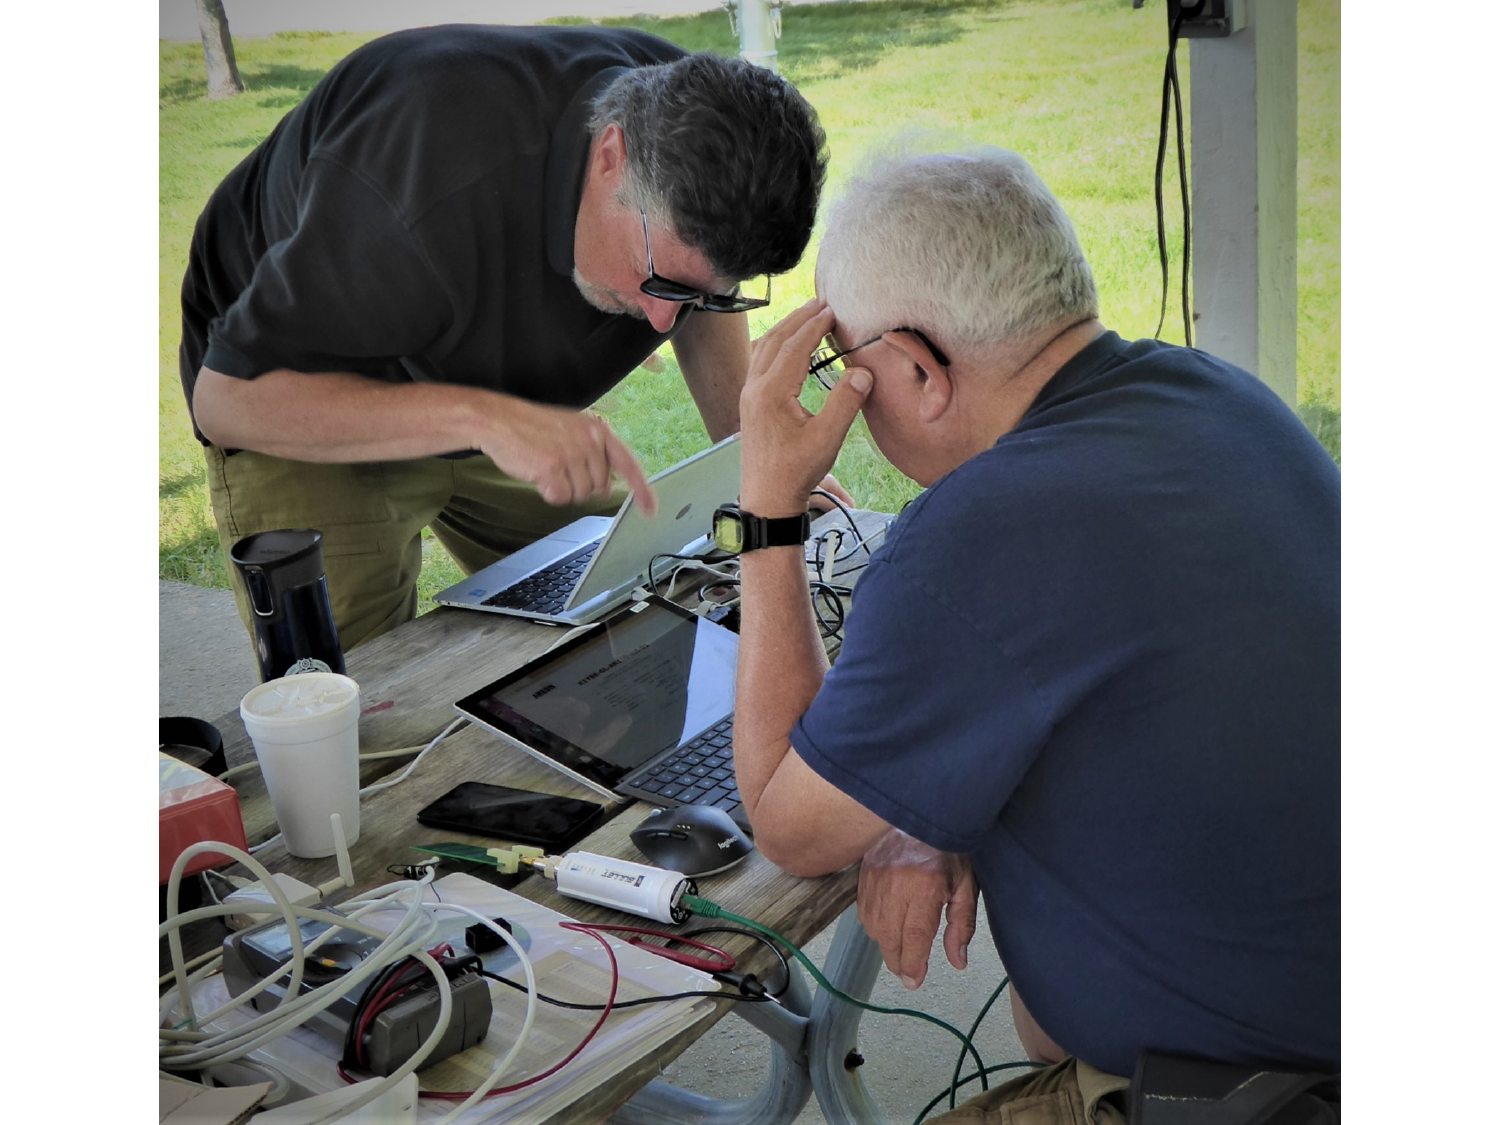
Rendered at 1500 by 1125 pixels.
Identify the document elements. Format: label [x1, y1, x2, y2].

picture [159, 0, 1341, 1125]
